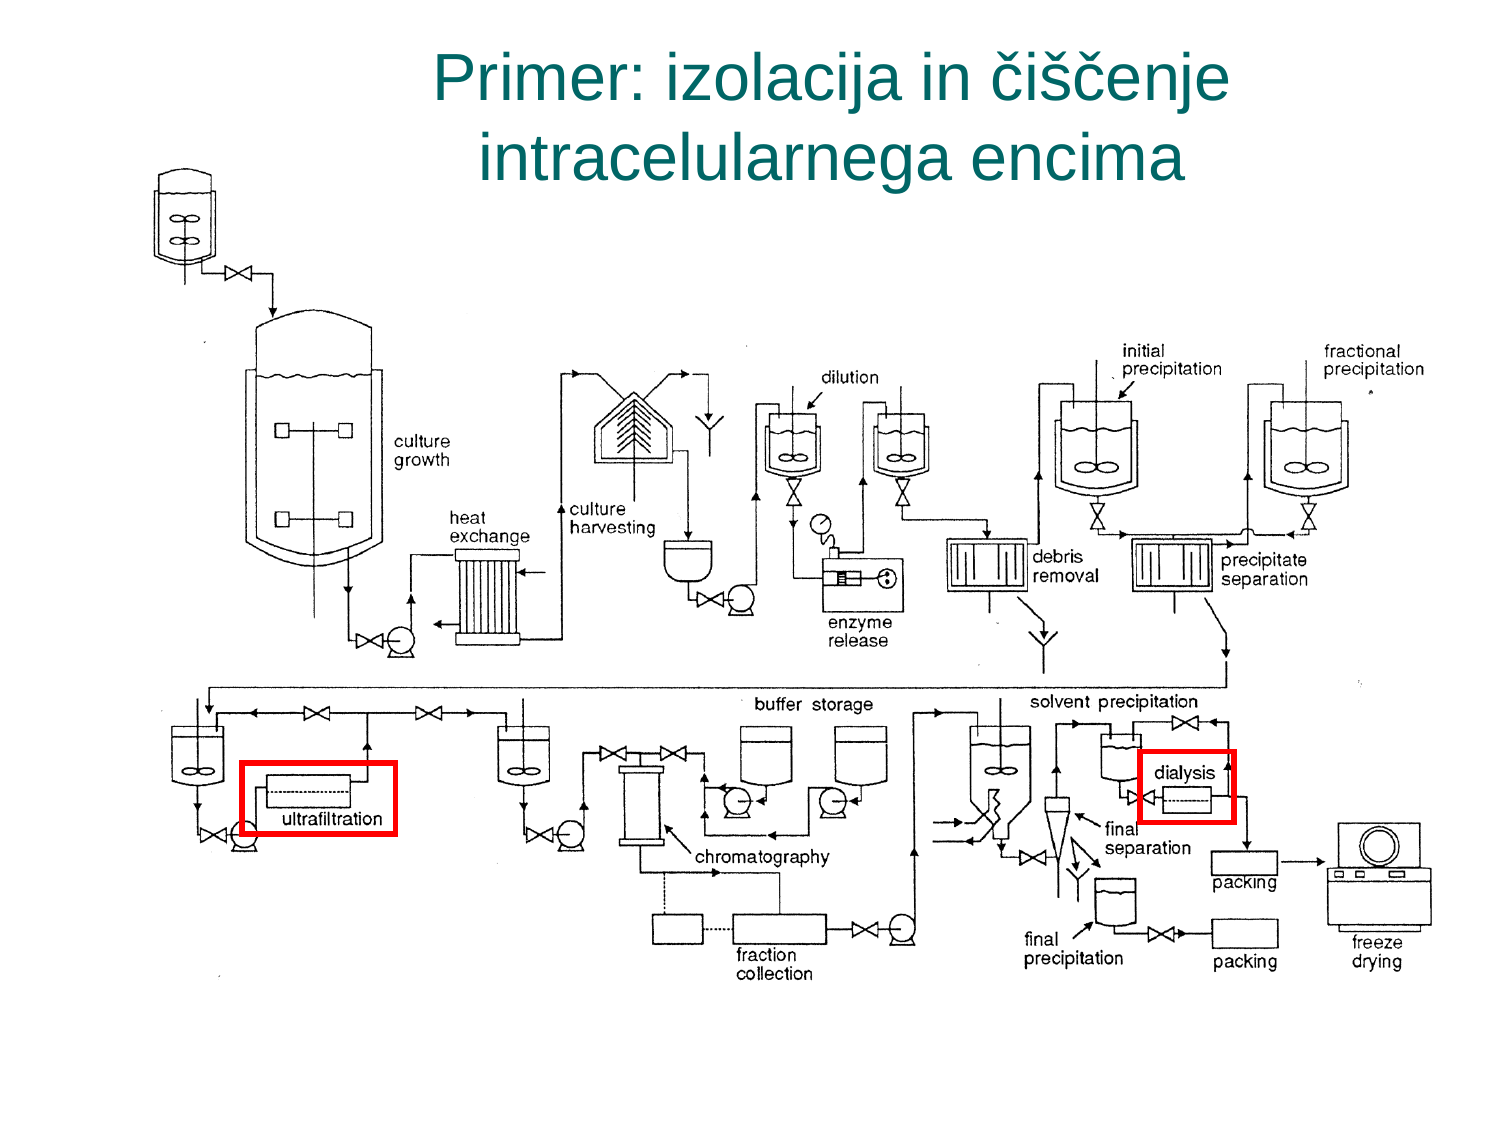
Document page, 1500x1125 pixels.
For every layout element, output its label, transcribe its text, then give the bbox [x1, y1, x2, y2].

title Primer: izolacija in čiščenje intracelularnega encima [182, 26, 1483, 202]
picture [147, 126, 1436, 1023]
